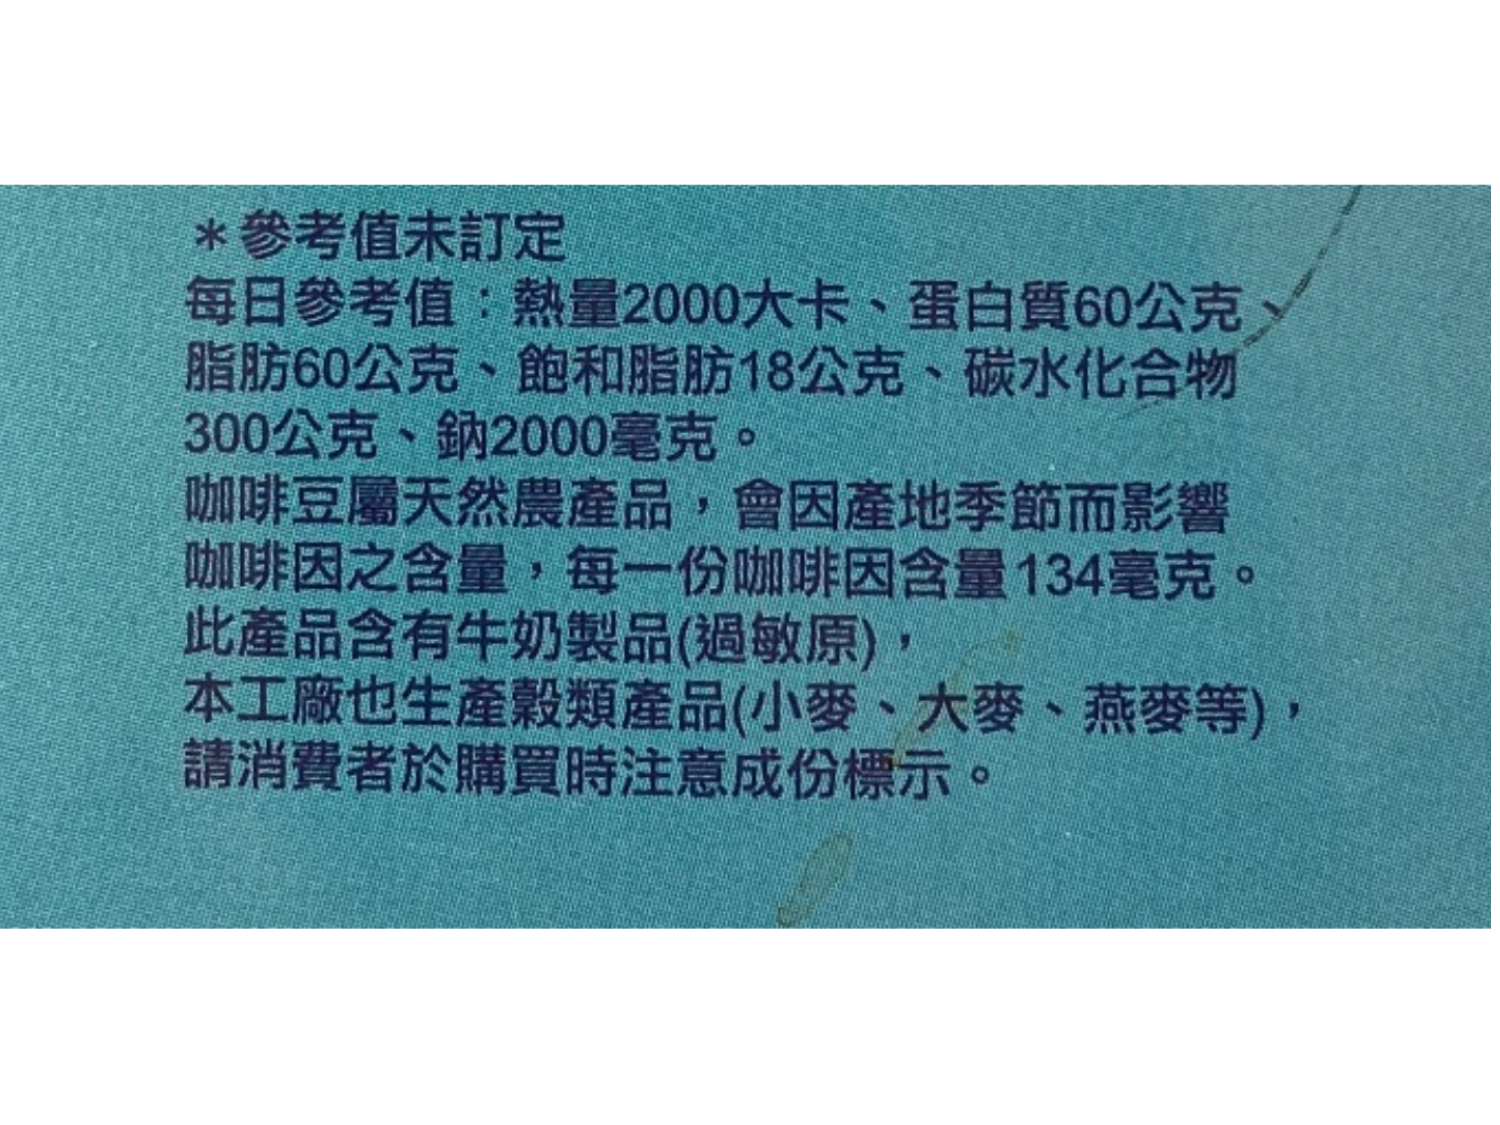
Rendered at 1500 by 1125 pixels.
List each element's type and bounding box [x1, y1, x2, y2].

picture [0, 184, 1491, 929]
